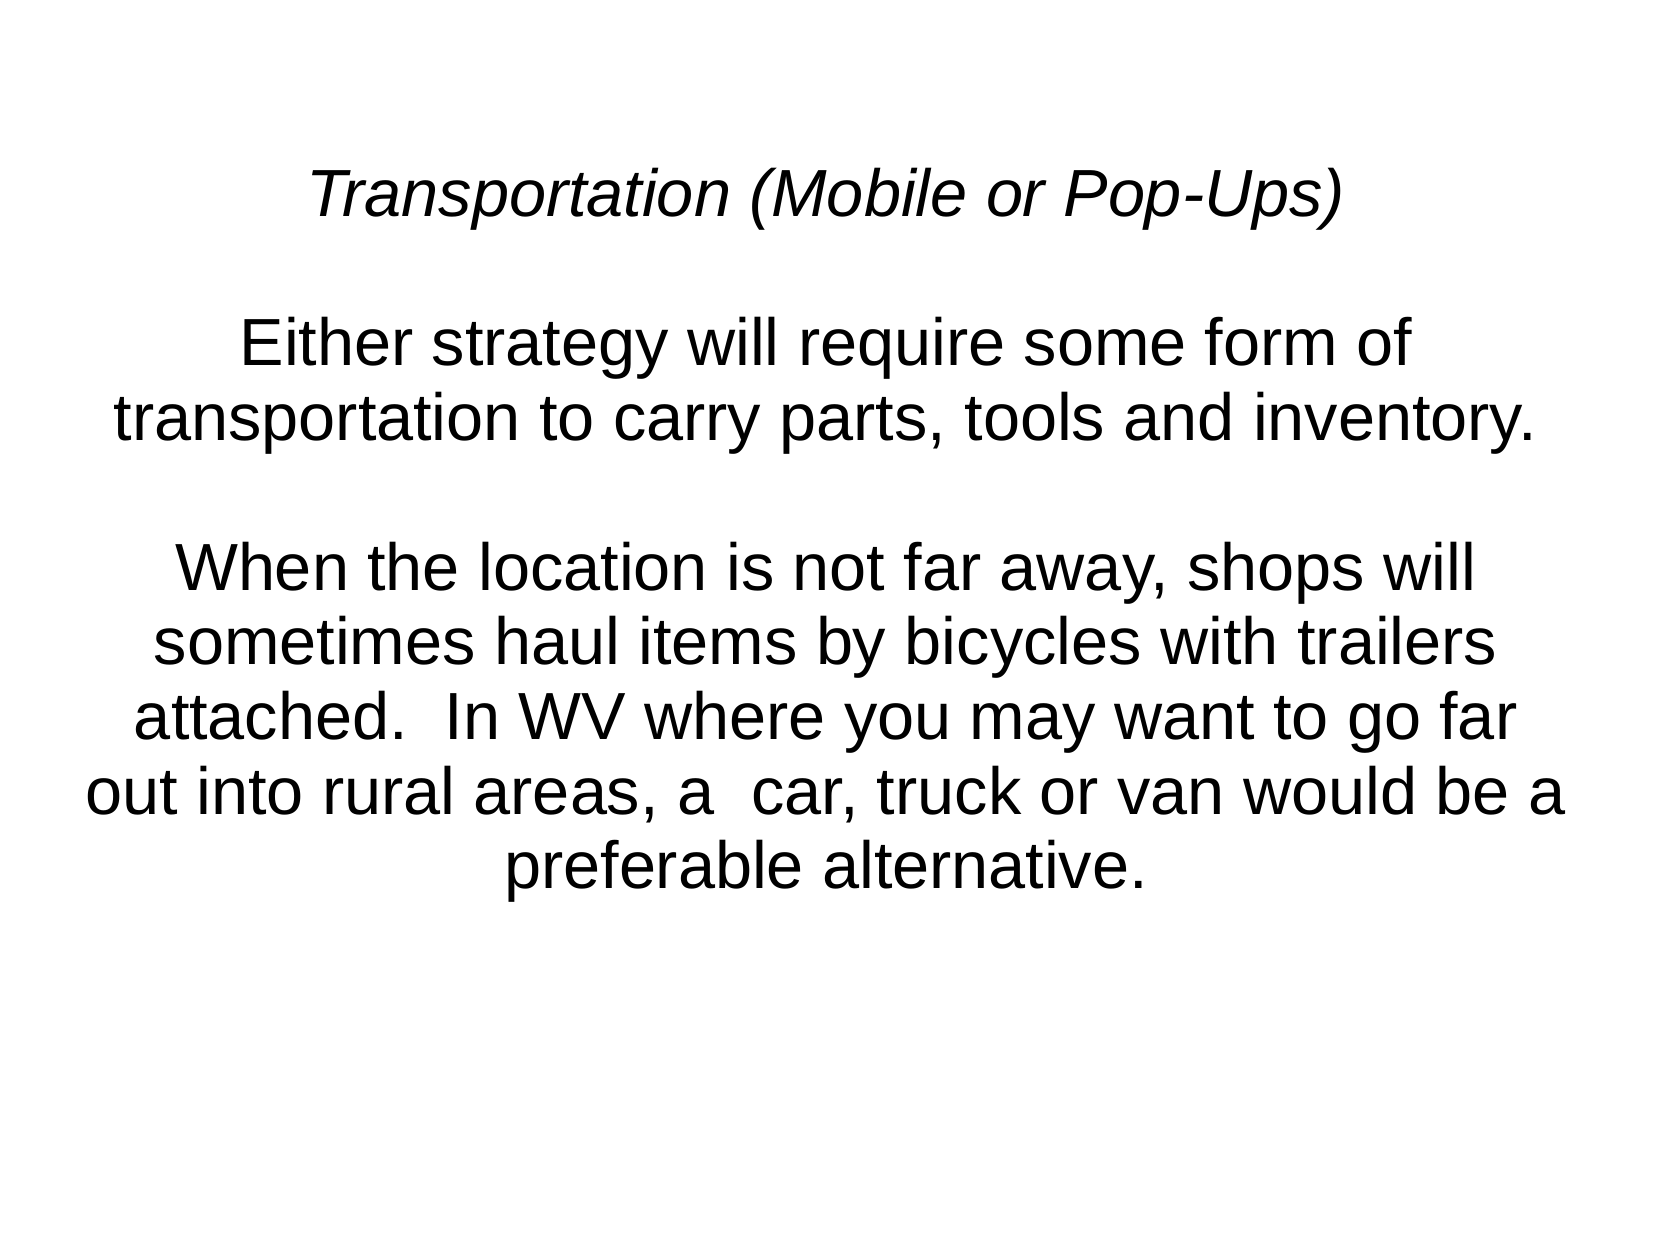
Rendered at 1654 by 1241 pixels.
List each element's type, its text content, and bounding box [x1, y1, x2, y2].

subtitle Transportation (Mobile or Pop-Ups) Either strategy will require some form of transportation to carry parts, tools and inventory. When the location is not far away, shops will sometimes haul items by bicycles with trailers attached. In WV where you may want to go far out into rural areas, a car, truck or van would be a preferable alternative. [82, 49, 1571, 1010]
